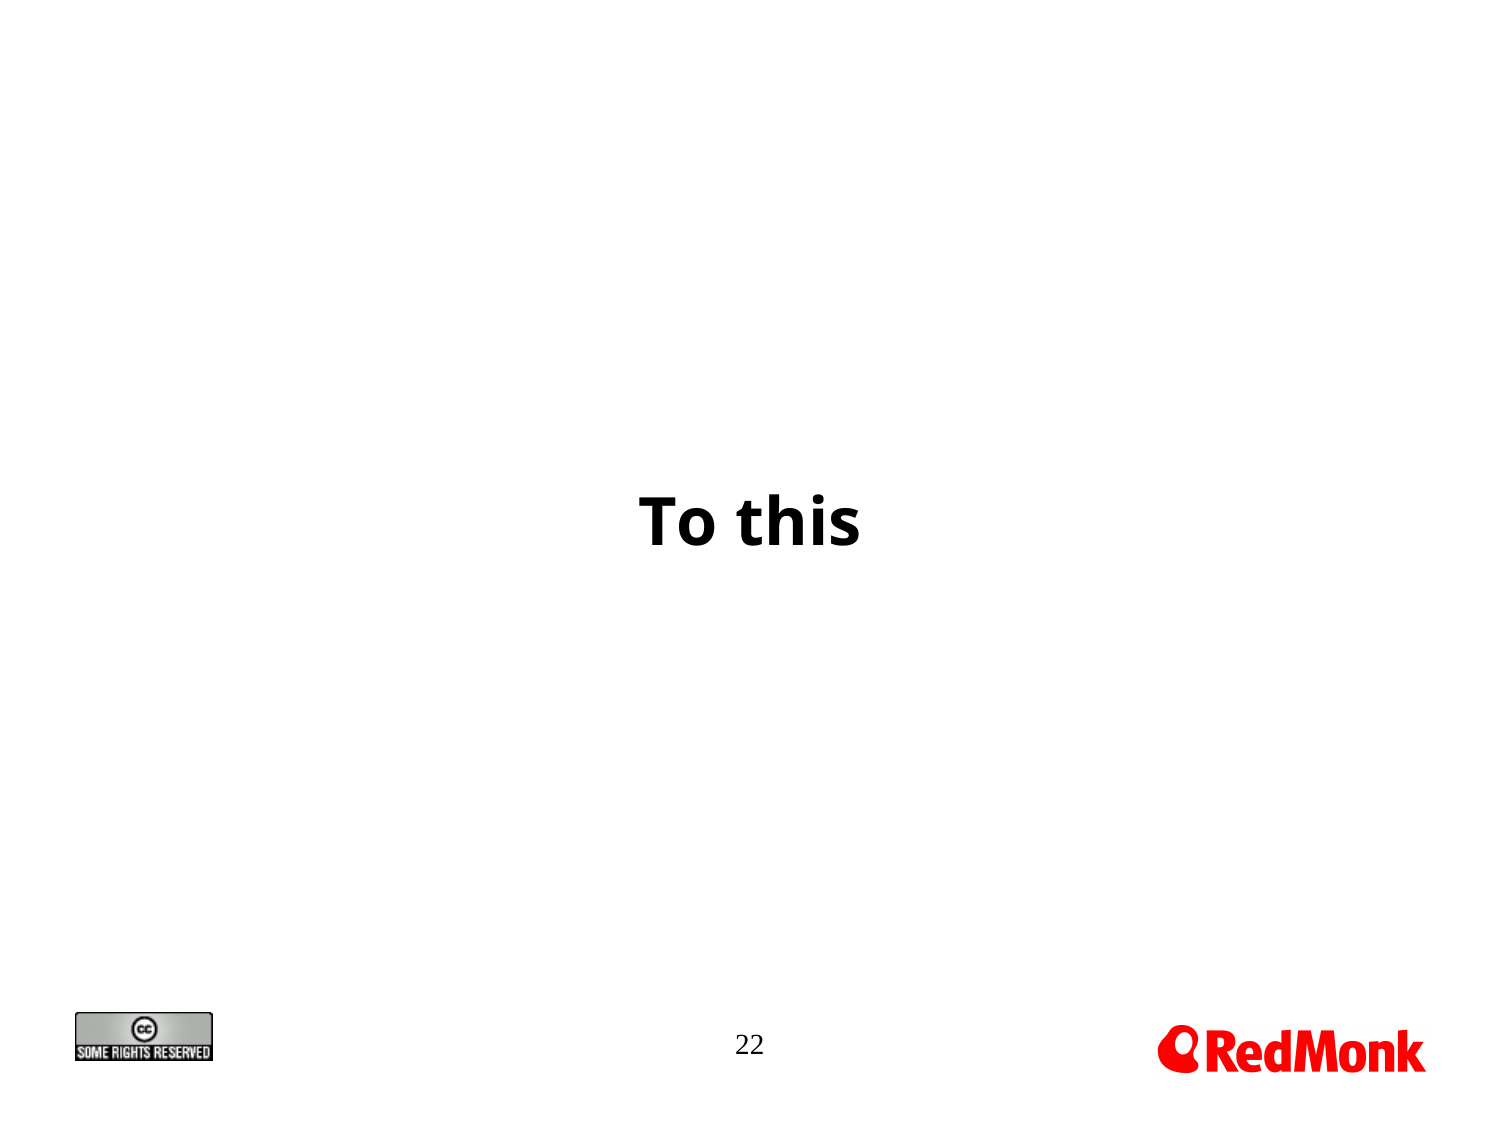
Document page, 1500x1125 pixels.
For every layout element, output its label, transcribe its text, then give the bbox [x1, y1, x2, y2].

picture [75, 1012, 213, 1061]
text_box To this [112, 470, 1388, 912]
picture [1151, 1023, 1433, 1075]
